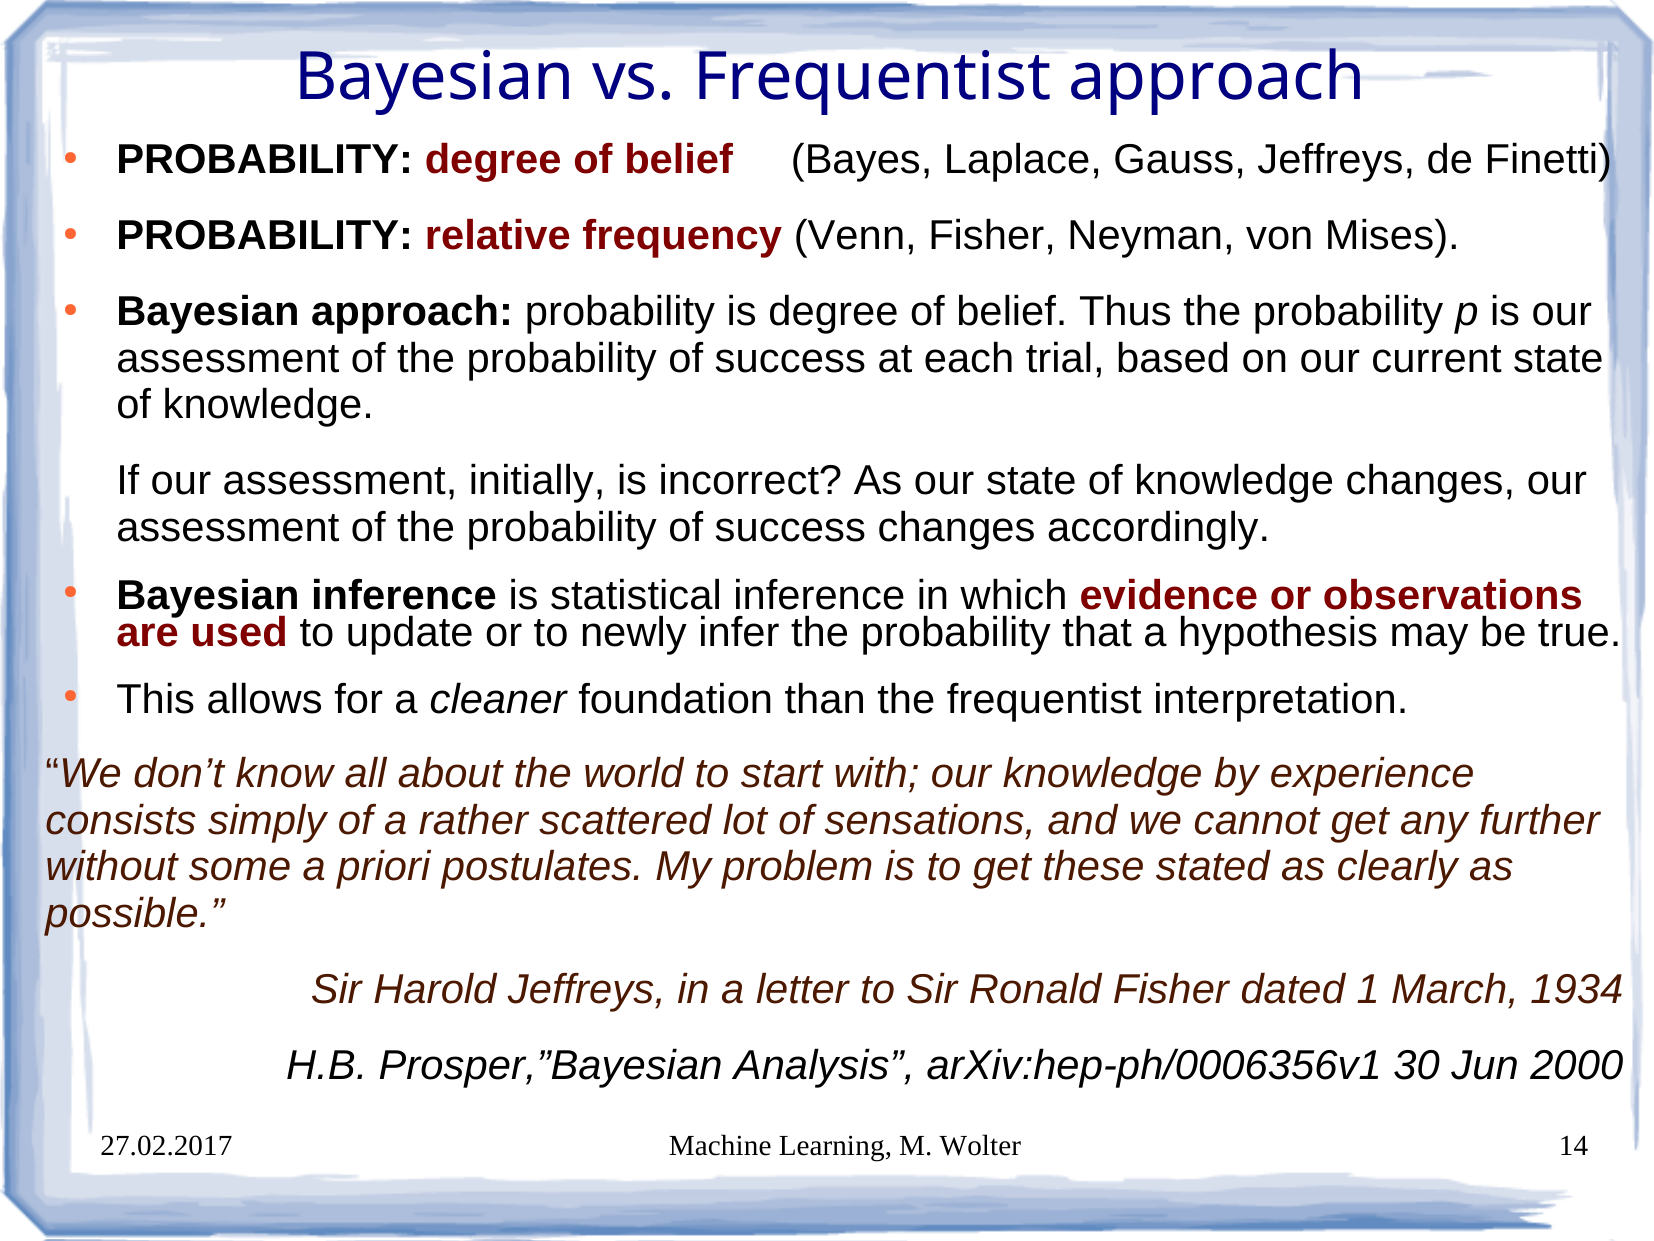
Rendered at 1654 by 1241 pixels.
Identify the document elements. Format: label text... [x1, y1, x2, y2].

picture [0, 0, 1654, 1241]
title Bayesian vs. Frequentist approach [86, 0, 1576, 136]
list PROBABILITY: degree of belief (Bayes, Laplace, Gauss, Jeffreys, de Finetti) PROBABILITY: relative frequency (Venn, Fisher, Neyman, von Mises). Bayesian approach: probability is degree of belief. Thus the probability p is our assessment of the probability of success at each trial, based on our current state of knowledge. If our assessment, initially, is incorrect? As our state of knowledge changes, our assessment of the probability of success changes accordingly. Bayesian inference is statistical inference in which evidence or observations are used to update or to newly infer the probability that a hypothesis may be true. This allows for a cleaner foundation than the frequentist interpretation. “We don’t know all about the world to start with; our knowledge by experience consists simply of a rather scattered lot of sensations, and we cannot get any further without some a priori postulates. My problem is to get these stated as clearly as possible.” Sir Harold Jeffreys, in a letter to Sir Ronald Fisher dated 1 March, 1934 H.B. Prosper,”Bayesian Analysis”, arXiv:hep-ph/0006356v1 30 Jun 2000 [45, 136, 1625, 1128]
